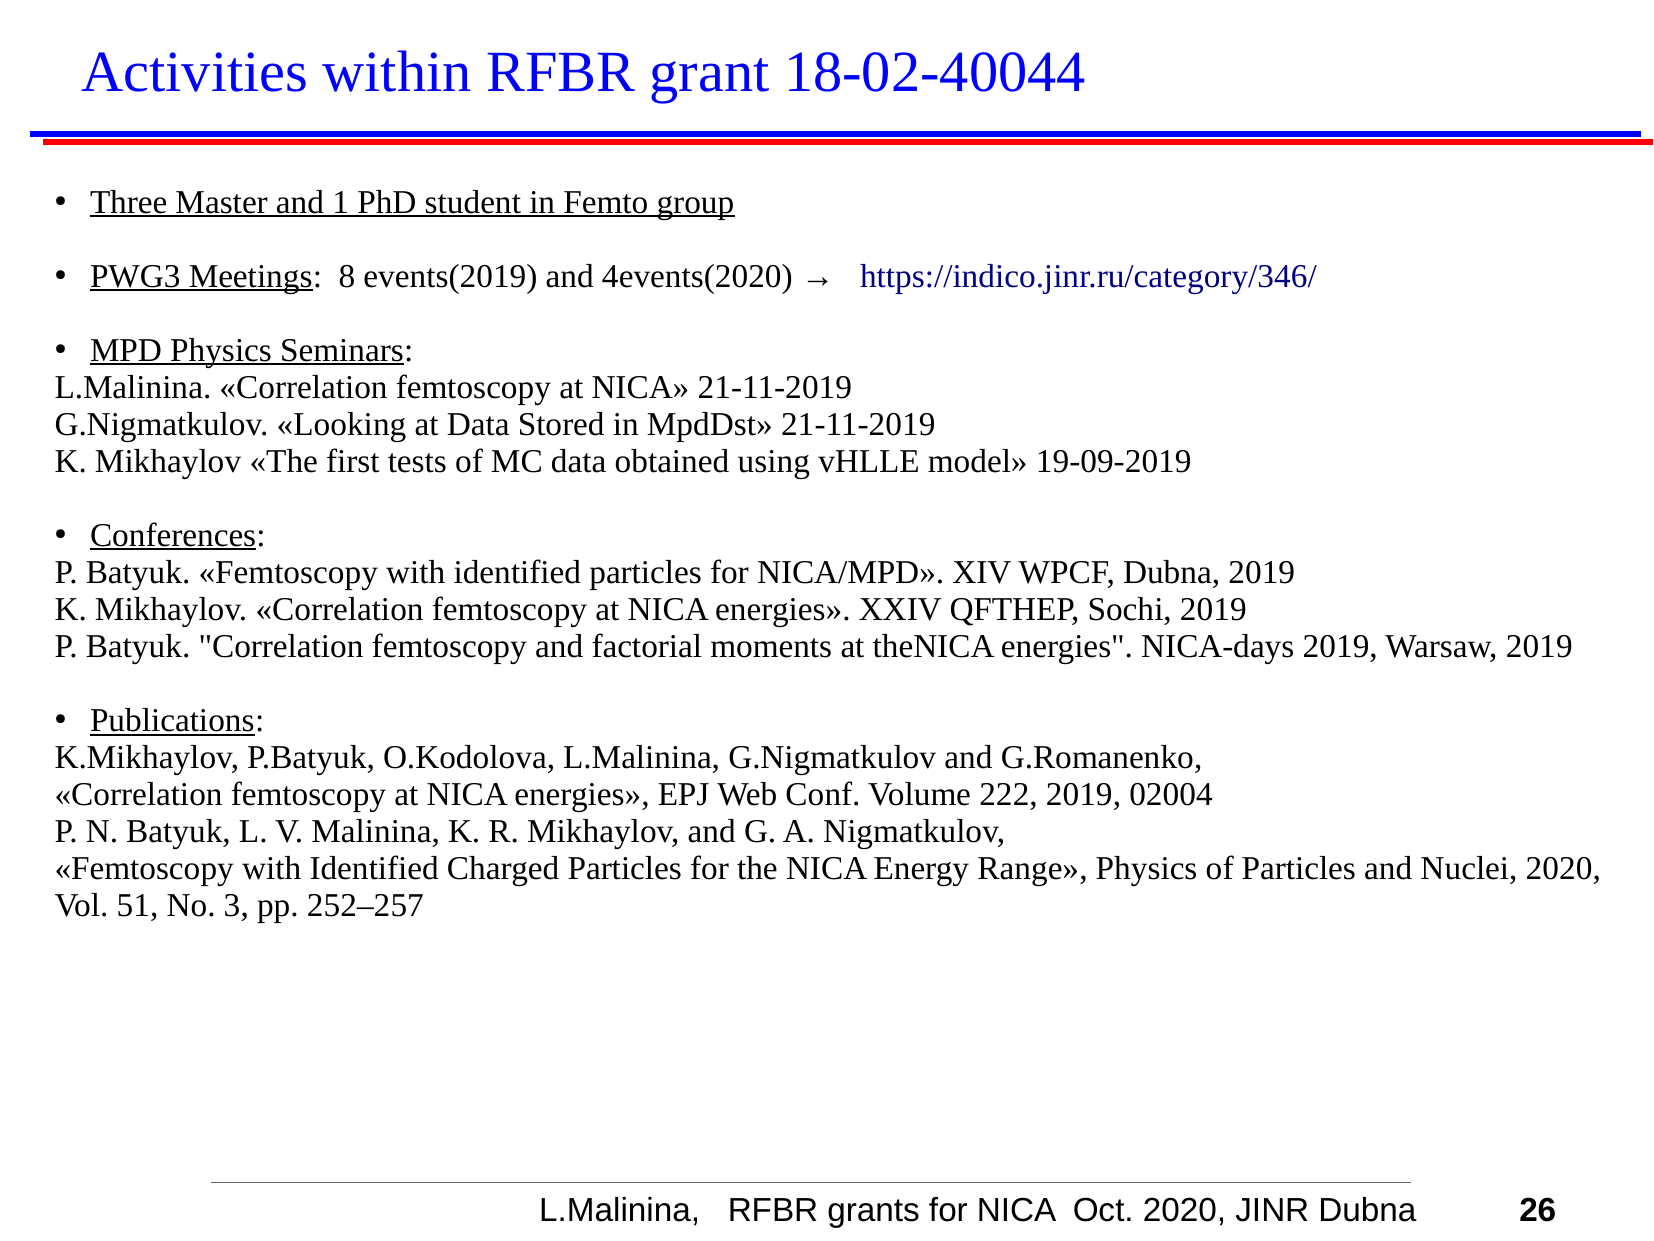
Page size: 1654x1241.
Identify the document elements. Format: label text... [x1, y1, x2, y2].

title Activities within RFBR grant 18-02-40044 [81, 9, 1570, 122]
text_box L.Malinina, RFBR grants for NICA Oct. 2020, JINR Dubna <number> [0, 1183, 1653, 1241]
text_box Three Master and 1 PhD student in Femto group PWG3 Meetings: 8 events(2019) and 4events(2020) → https://indico.jinr.ru/category/346/ MPD Physics Seminars: L.Malinina. «Correlation femtoscopy at NICA» 21-11-2019 G.Nigmatkulov. «Looking at Data Stored in MpdDst» 21-11-2019 K. Mikhaylov «The first tests of MC data obtained using vHLLE model» 19-09-2019 Conferences: P. Batyuk. «Femtoscopy with identified particles for NICA/MPD». XIV WPCF, Dubna, 2019 K. Mikhaylov. «Correlation femtoscopy at NICA energies». XXIV QFTHEP, Sochi, 2019 P. Batyuk. "Correlation femtoscopy and factorial moments at theNICA energies". NICA-days 2019, Warsaw, 2019 Publications: K.Mikhaylov, P.Batyuk, O.Kodolova, L.Malinina, G.Nigmatkulov and G.Romanenko, «Correlation femtoscopy at NICA energies», EPJ Web Conf. Volume 222, 2019, 02004 P. N. Batyuk, L. V. Malinina, K. R. Mikhaylov, and G. A. Nigmatkulov, «Femtoscopy with Identified Charged Particles for the NICA Energy Range», Physics of Particles and Nuclei, 2020, Vol. 51, No. 3, pp. 252–257 [39, 176, 1627, 1183]
